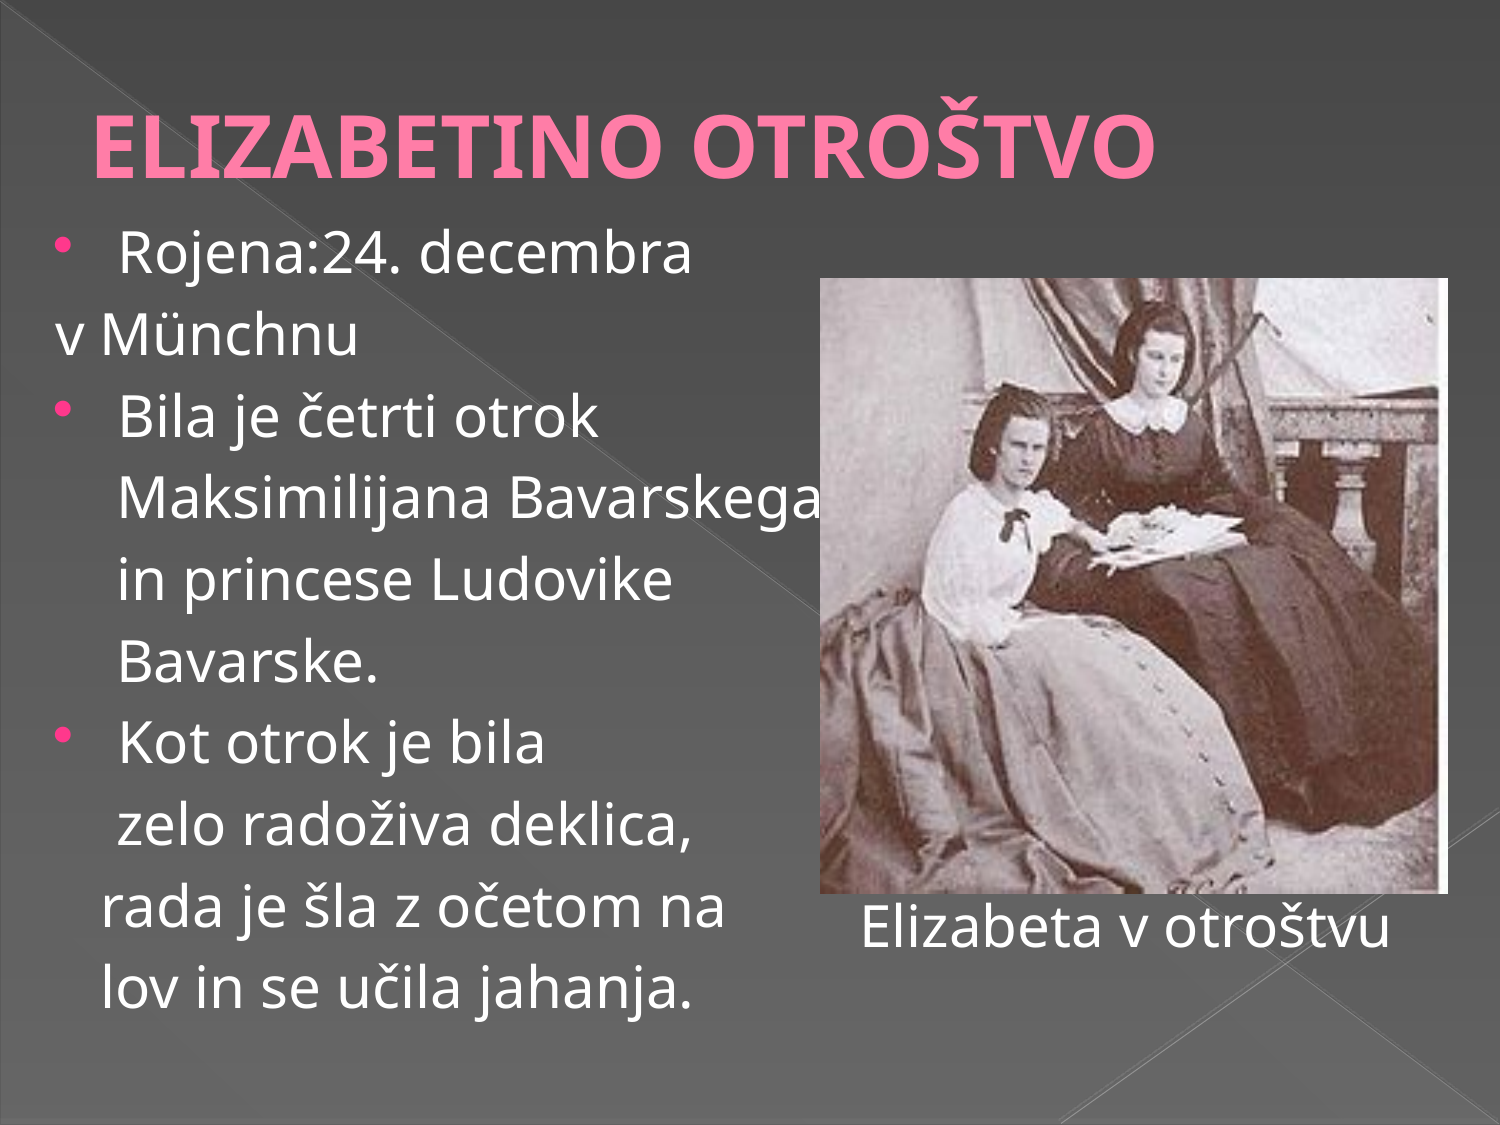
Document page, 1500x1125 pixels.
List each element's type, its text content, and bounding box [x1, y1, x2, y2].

picture [820, 278, 1448, 894]
text_box Elizabeta v otroštvu [844, 881, 1447, 967]
list Rojena:24. decembra v Münchnu Bila je četrti otrok Maksimilijana Bavarskega in princese Ludovike Bavarske. Kot otrok je bila zelo radoživa deklica, rada je šla z očetom na lov in se učila jahanja. [29, 208, 1471, 1125]
title ELIZABETINO OTROŠTVO [75, 43, 1425, 208]
